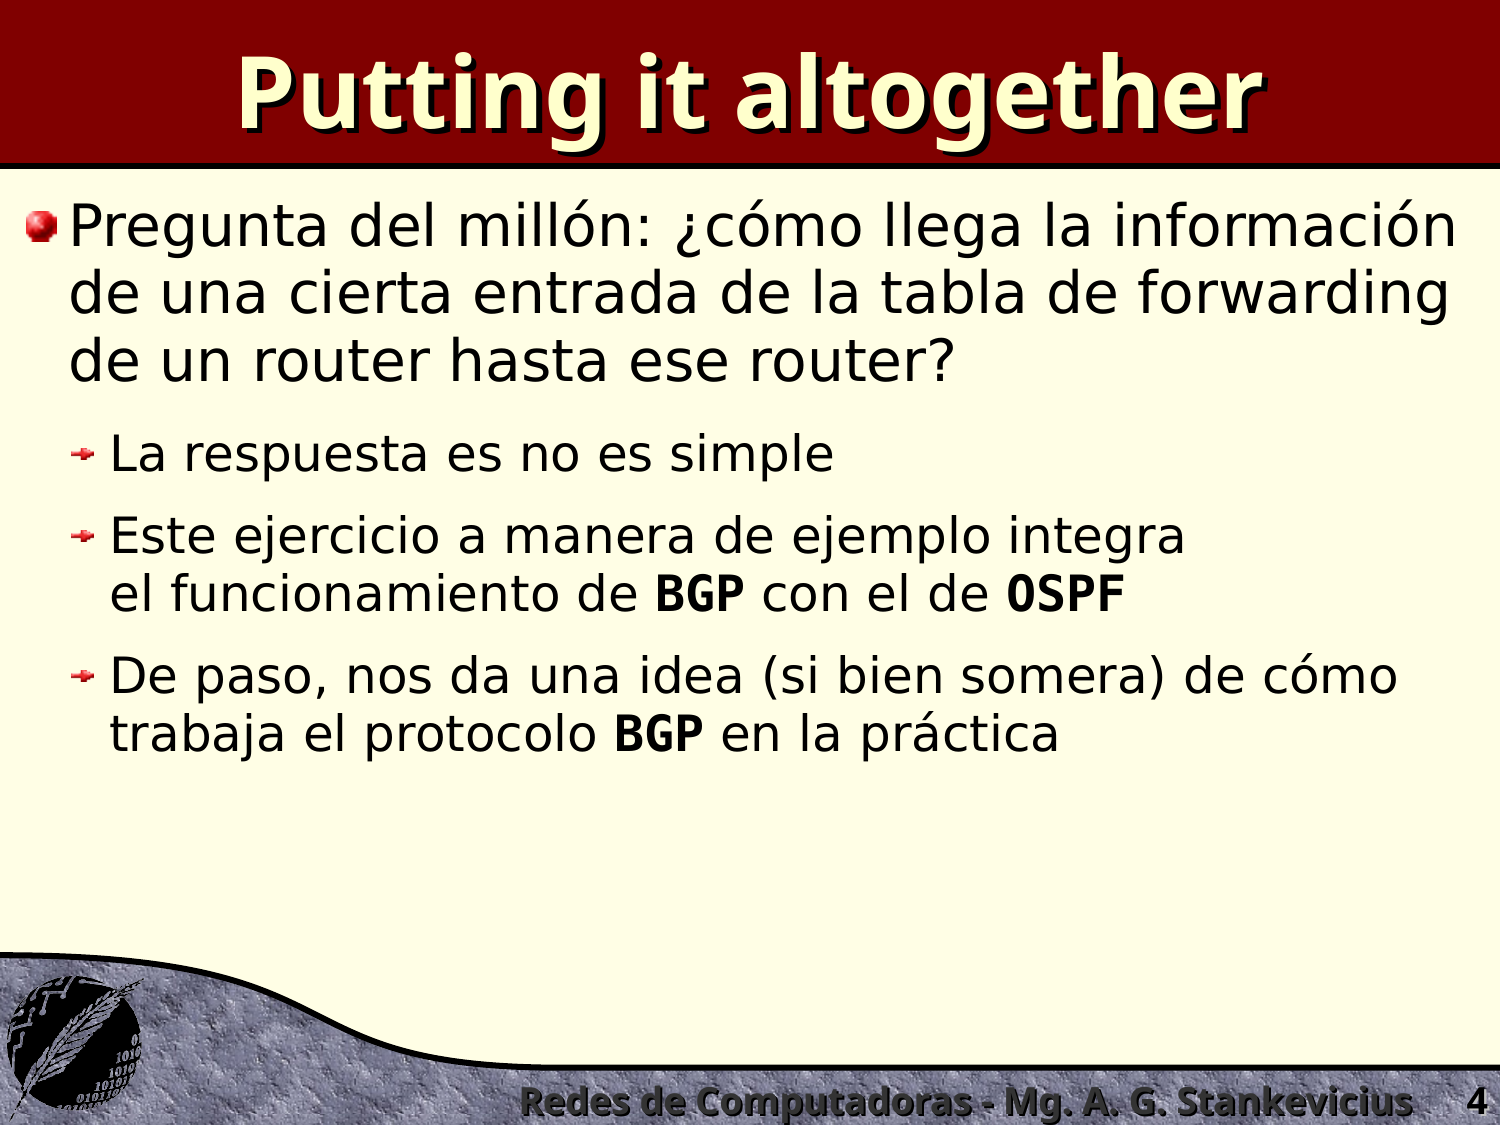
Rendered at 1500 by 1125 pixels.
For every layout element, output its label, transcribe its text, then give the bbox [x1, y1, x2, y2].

picture [1047, 1100, 1054, 1110]
picture [0, 959, 1500, 1125]
list Pregunta del millón: ¿cómo llega la información de una cierta entrada de la tabla de forwarding de un router hasta ese router? La respuesta es no es simple Este ejercicio a manera de ejemplo integra el funcionamiento de BGP con el de OSPF De paso, nos da una idea (si bien somera) de cómo trabaja el protocolo BGP en la práctica [11, 192, 1486, 845]
picture [790, 1100, 795, 1110]
title Putting it altogether [15, 5, 1485, 160]
